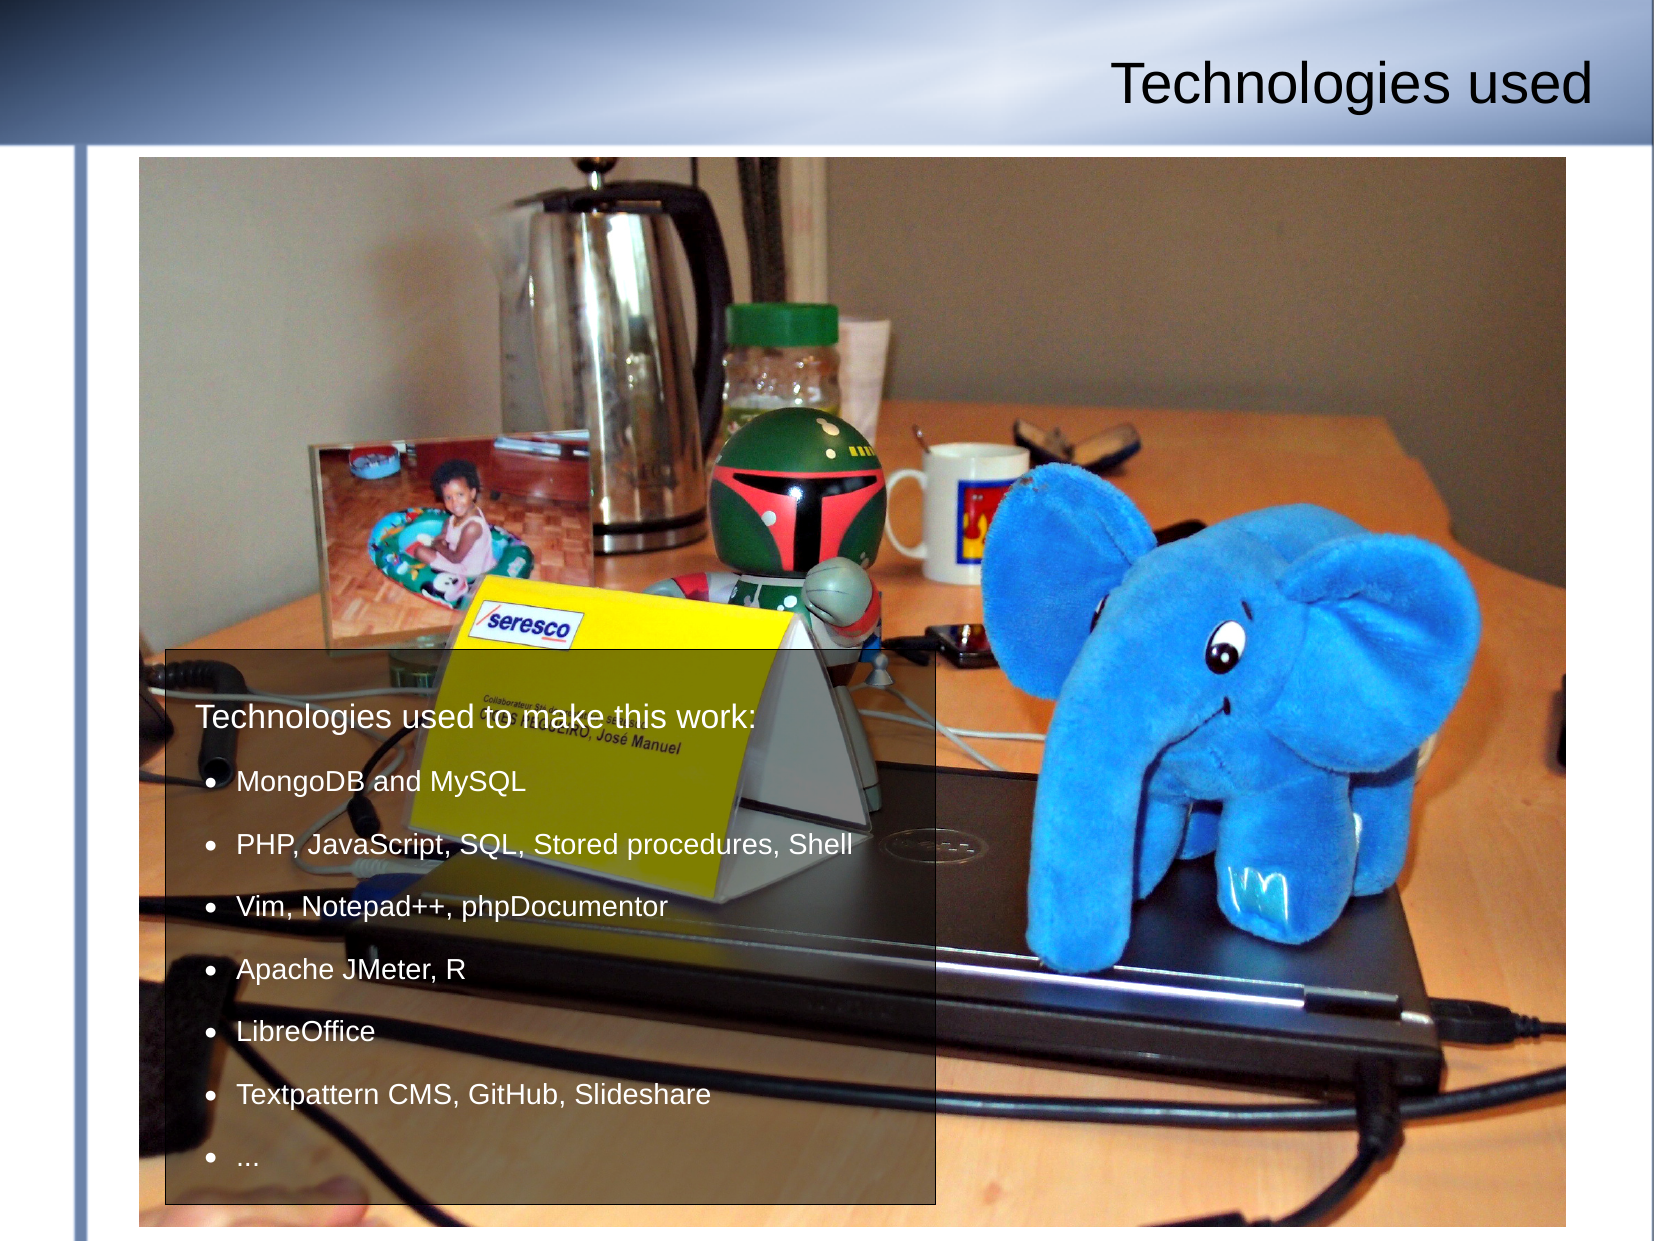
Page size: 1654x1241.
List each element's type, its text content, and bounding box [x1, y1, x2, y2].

title Technologies used [154, 49, 1596, 118]
list Technologies used to make this work: MongoDB and MySQL PHP, JavaScript, SQL, Stored procedures, Shell Vim, Notepad++, phpDocumentor Apache JMeter, R LibreOffice Textpattern CMS, GitHub, Slideshare ... [165, 649, 936, 1205]
picture [0, 0, 1654, 1241]
